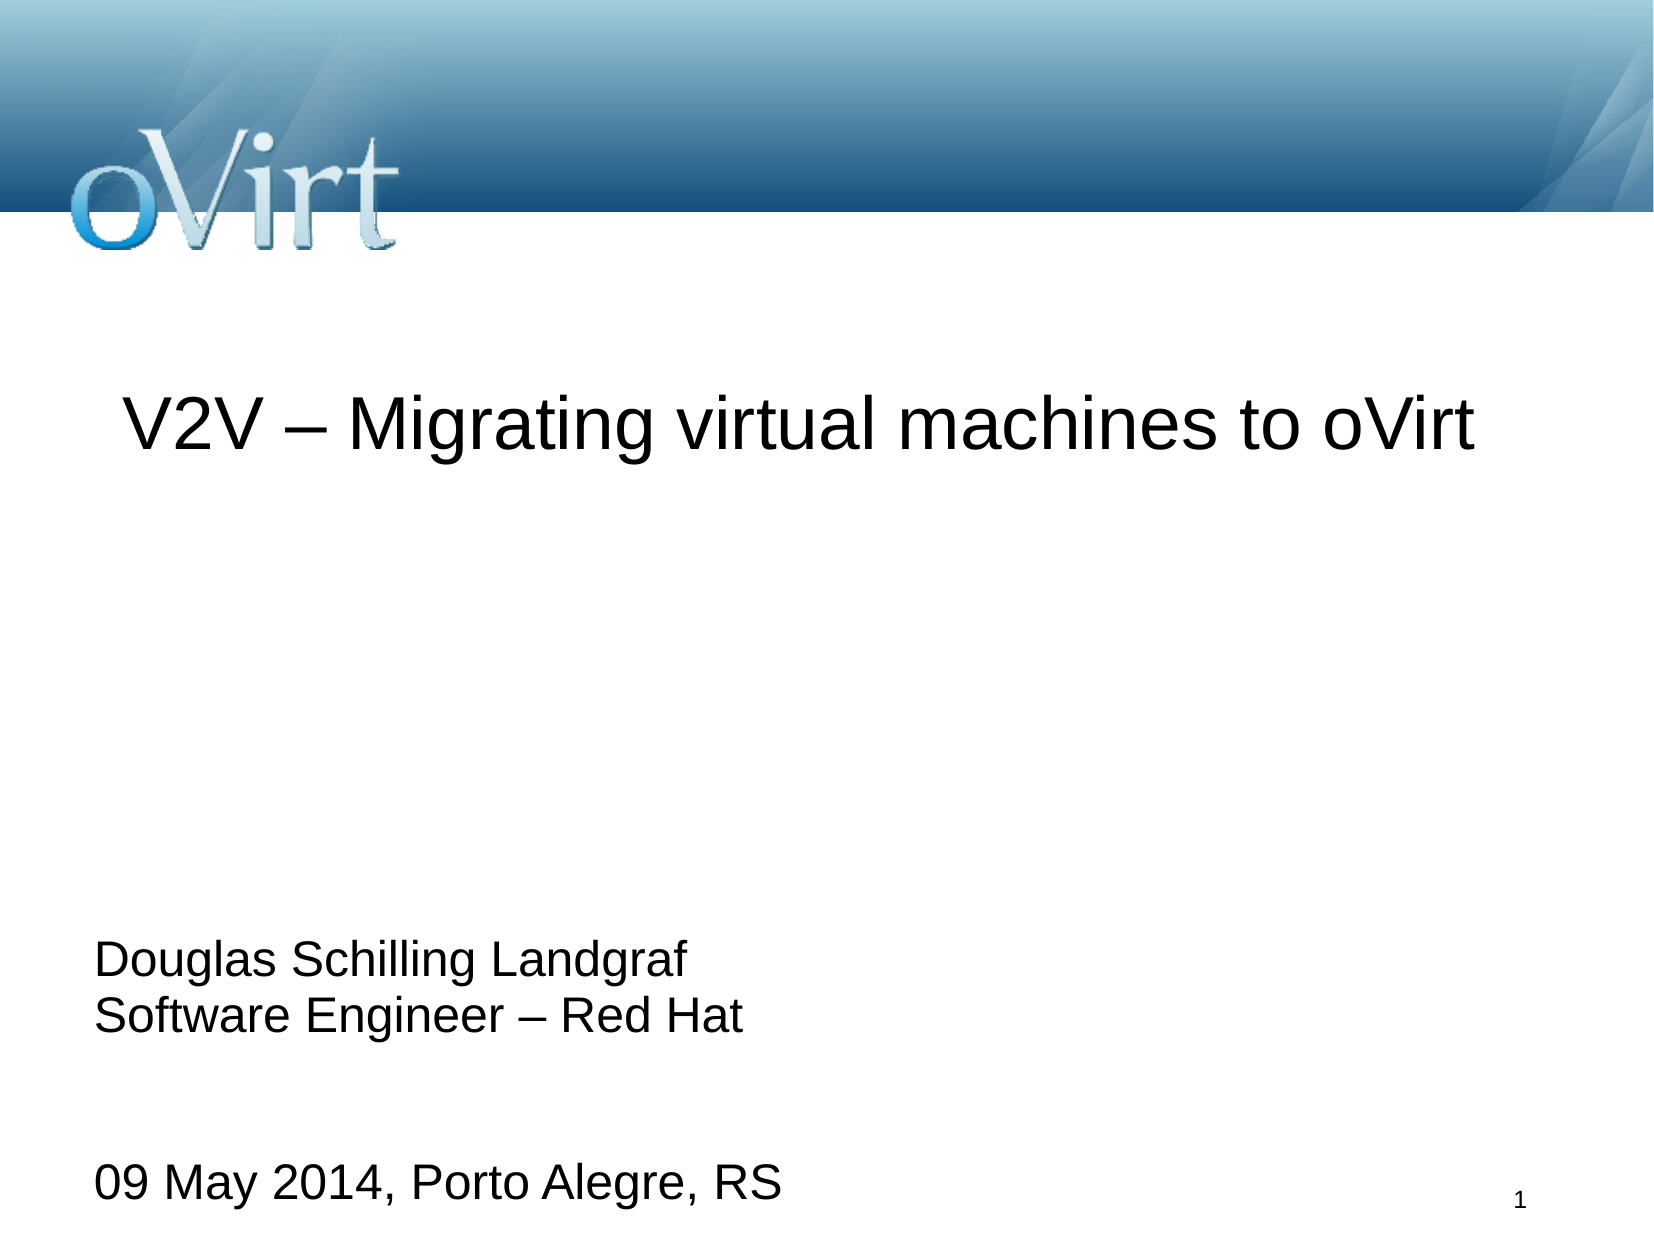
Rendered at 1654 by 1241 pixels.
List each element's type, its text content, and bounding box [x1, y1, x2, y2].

text_box Douglas Schilling Landgraf Software Engineer – Red Hat 09 May 2014, Porto Alegre, RS [79, 924, 1452, 1241]
text_box V2V – Migrating virtual machines to oVirt [107, 374, 1654, 510]
picture [0, 0, 1654, 250]
